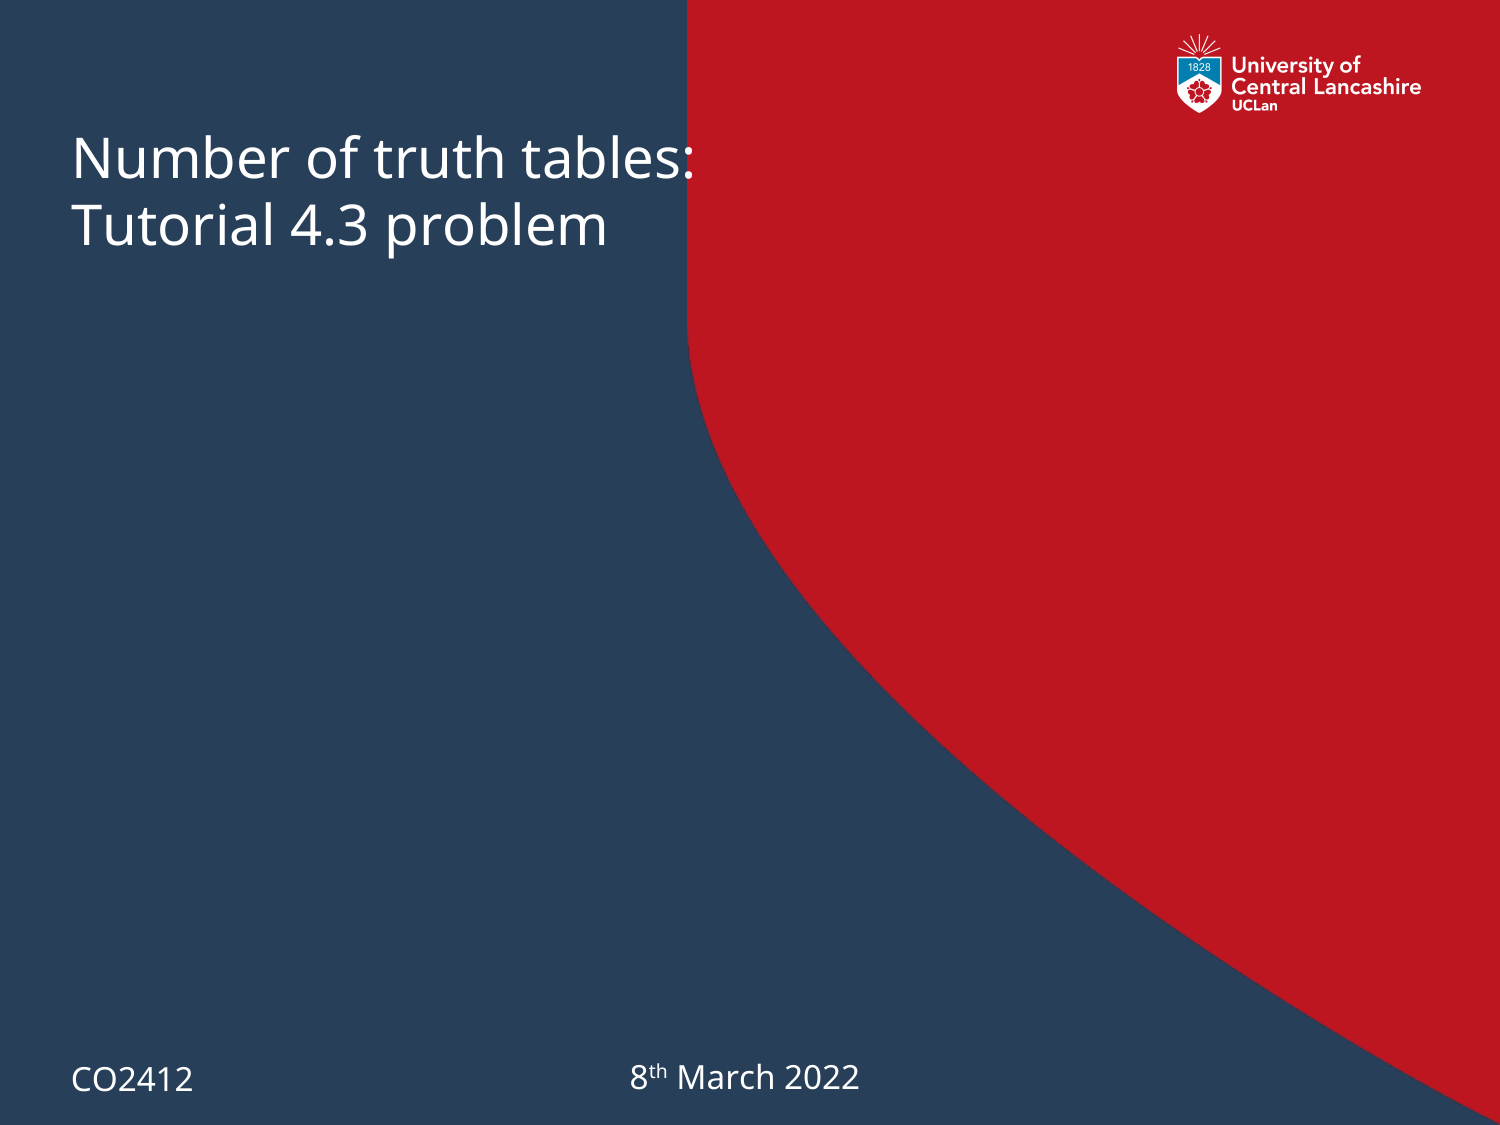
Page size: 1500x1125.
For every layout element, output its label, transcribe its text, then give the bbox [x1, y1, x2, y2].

picture [687, 0, 1500, 1125]
text_box Number of truth tables: Tutorial 4.3 problem [56, 68, 1185, 310]
